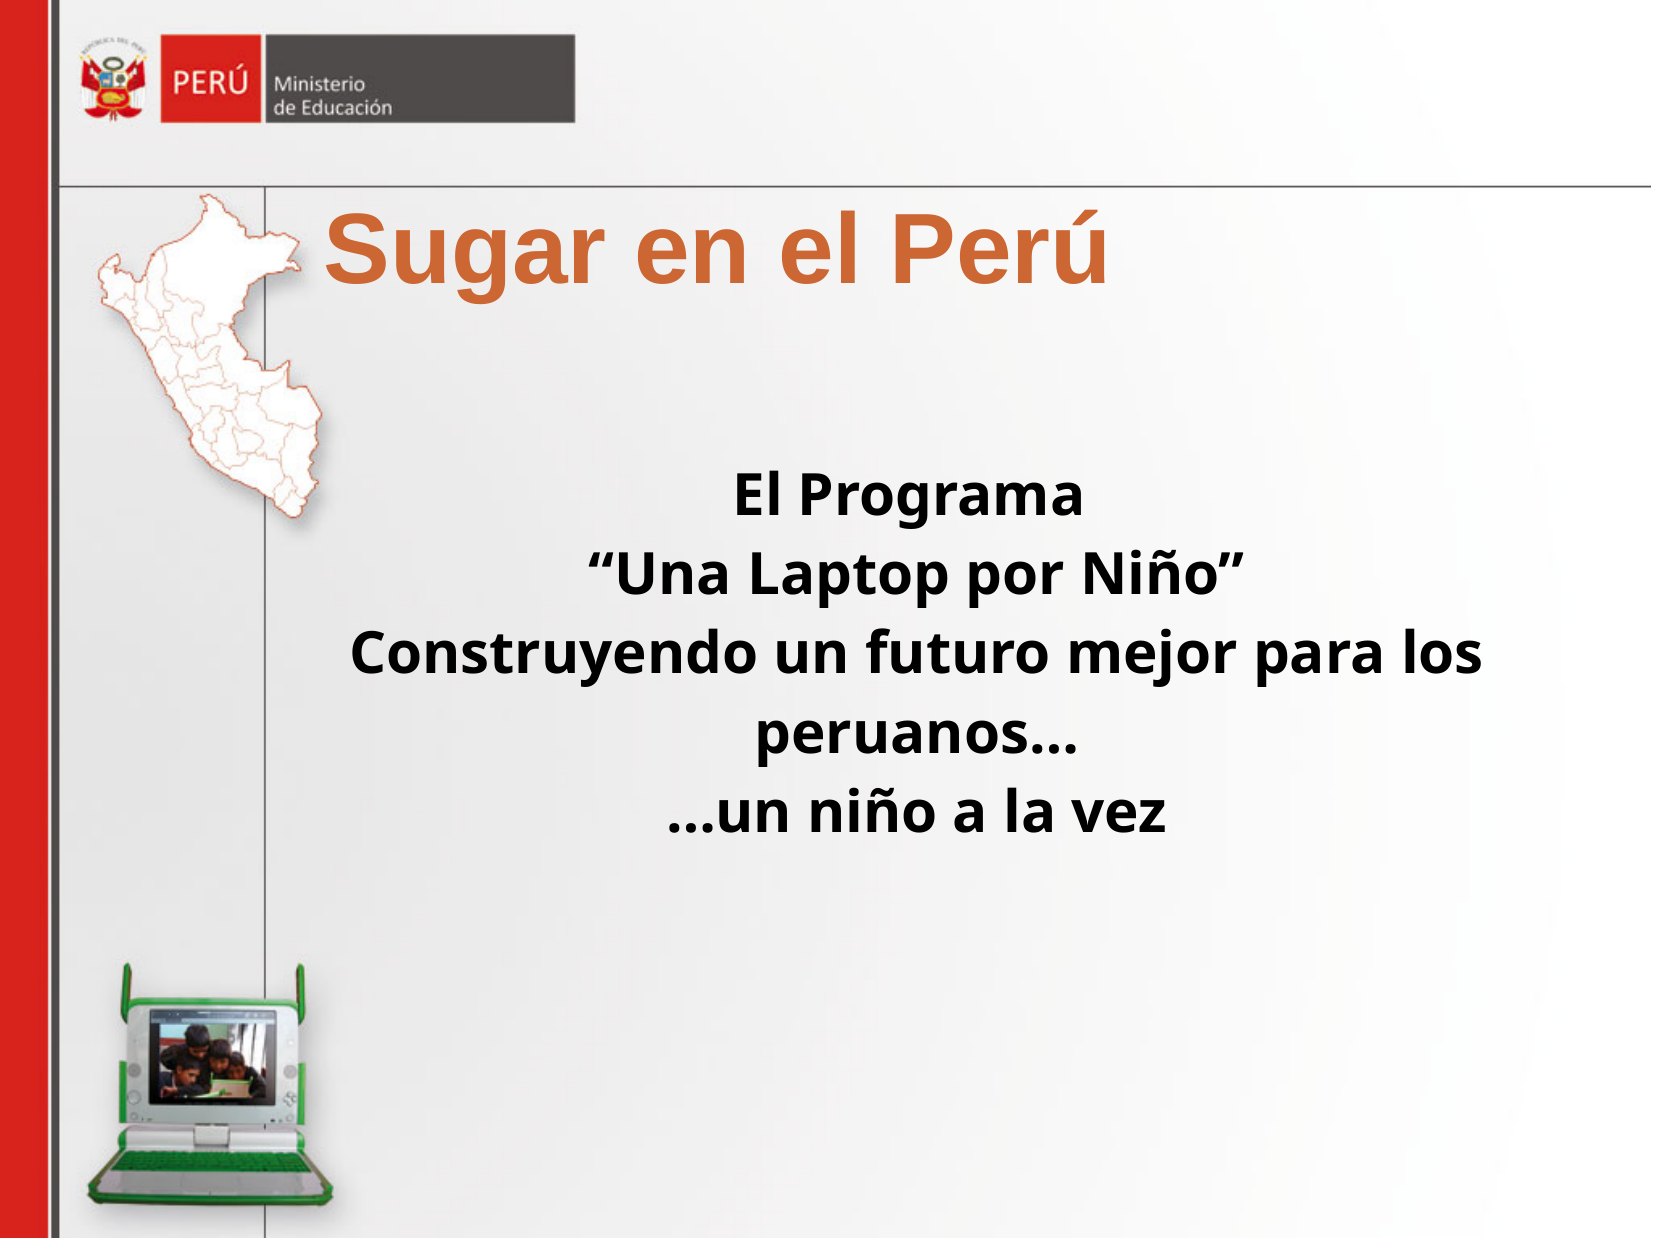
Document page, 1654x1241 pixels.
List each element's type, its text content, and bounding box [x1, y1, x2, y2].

subtitle El Programa “Una Laptop por Niño” Construyendo un futuro mejor para los peruanos… …un niño a la vez [262, 297, 1571, 1006]
picture [0, 0, 1651, 1238]
title Sugar en el Perú [323, 152, 1576, 345]
